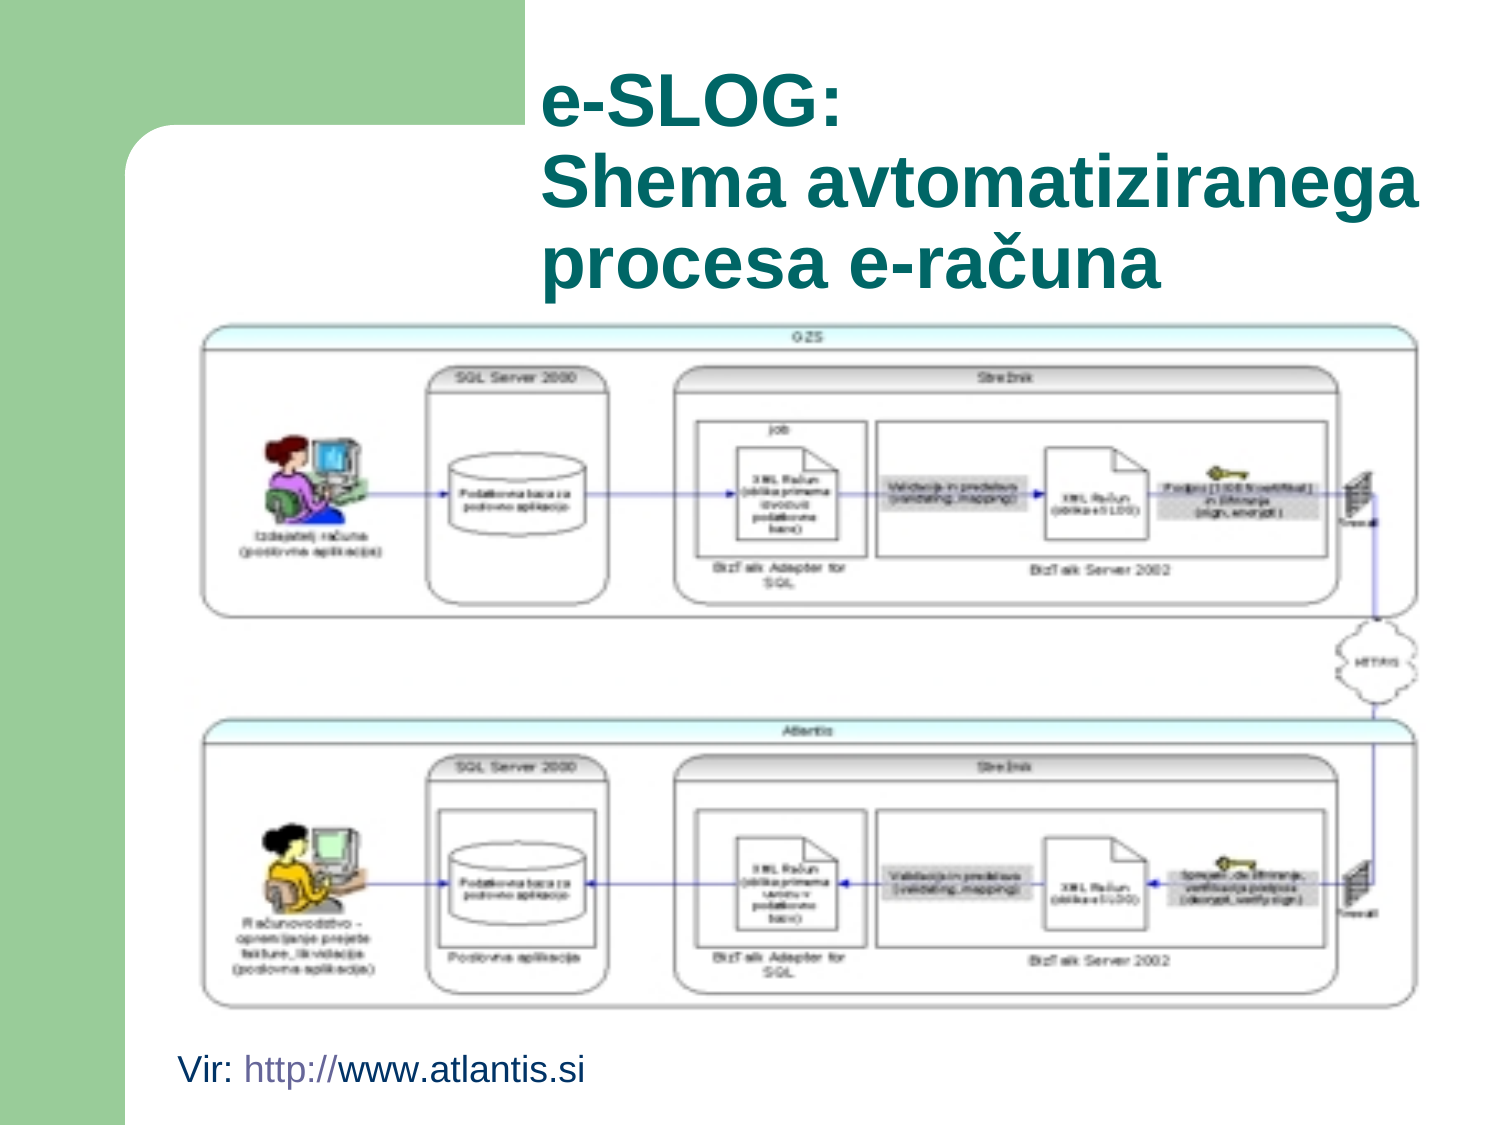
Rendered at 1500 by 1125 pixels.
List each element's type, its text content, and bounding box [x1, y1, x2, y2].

picture [174, 312, 1426, 1016]
text_box Vir: http://www.atlantis.si [162, 1037, 1113, 1098]
title e-SLOG: Shema avtomatiziranega procesa e-računa [525, 54, 1463, 313]
